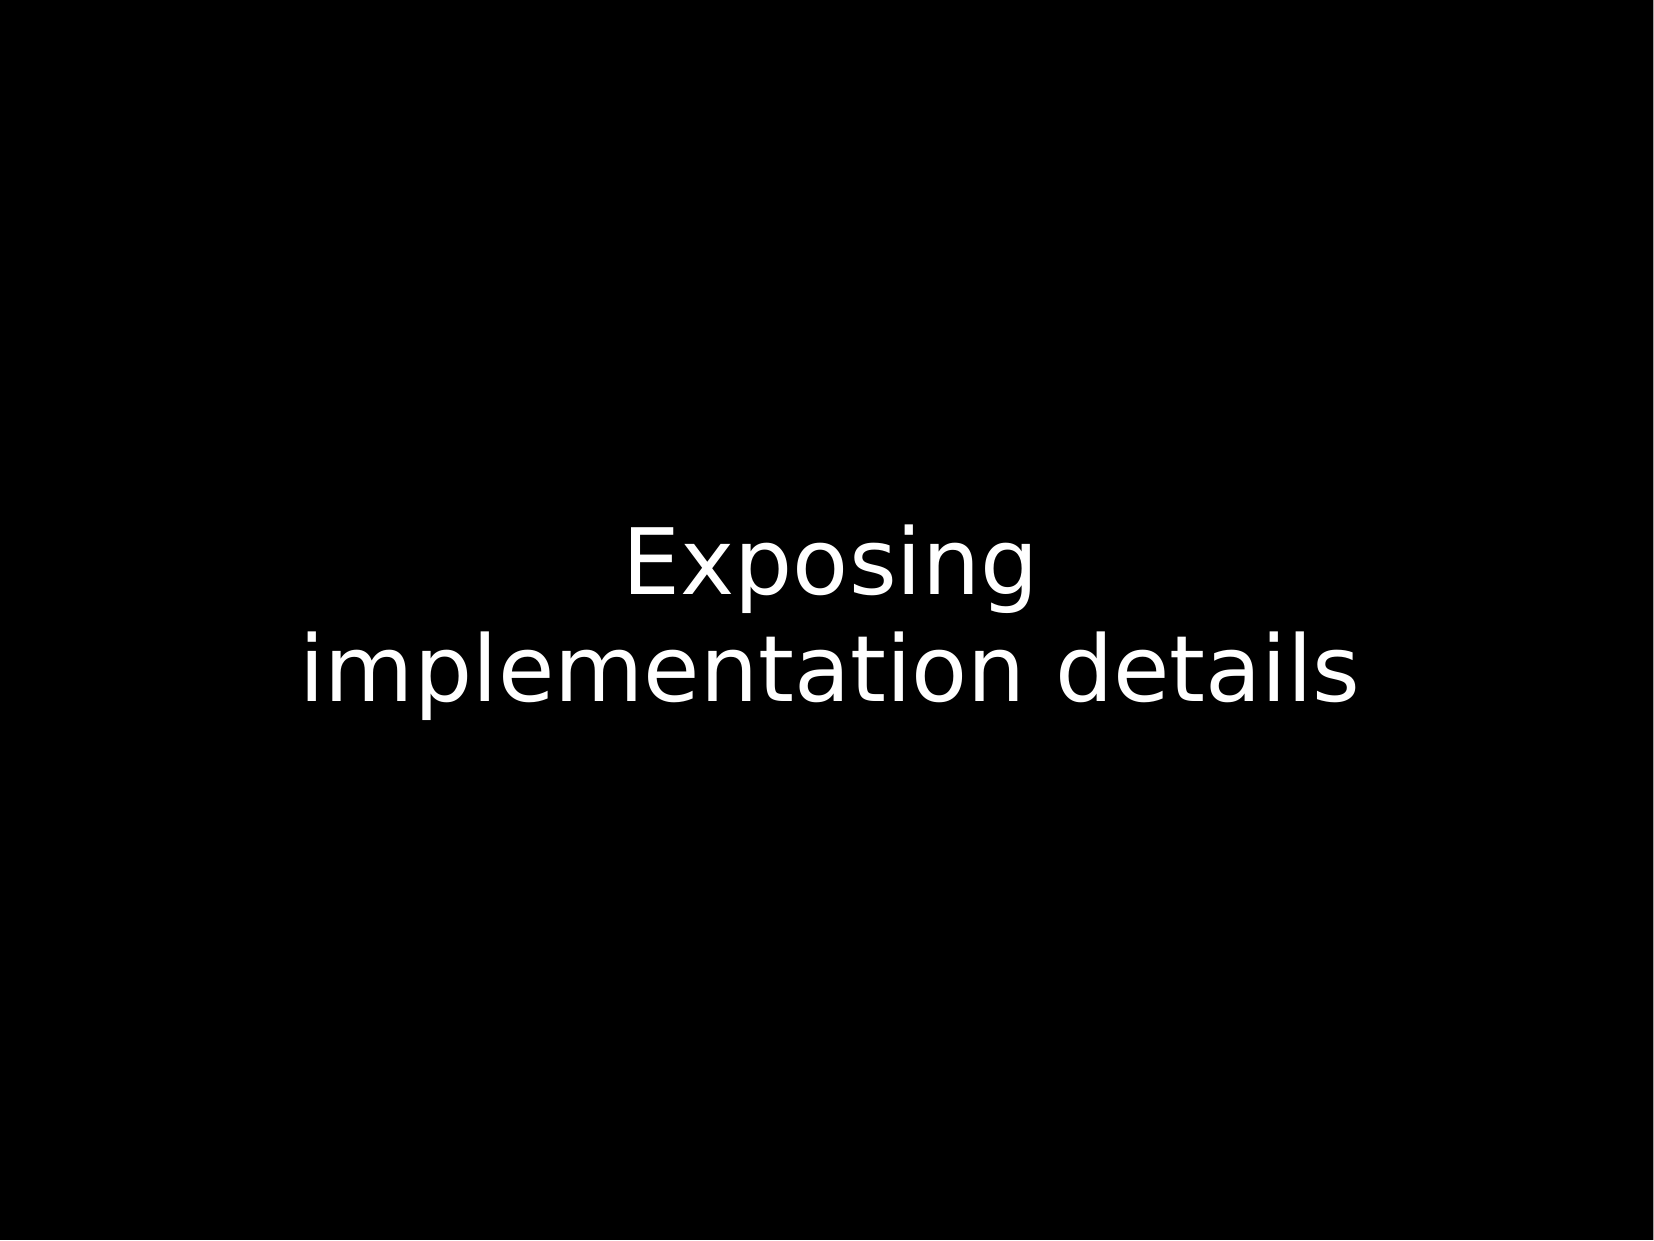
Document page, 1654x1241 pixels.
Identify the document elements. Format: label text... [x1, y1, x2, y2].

title Exposing implementation details [86, 509, 1576, 724]
